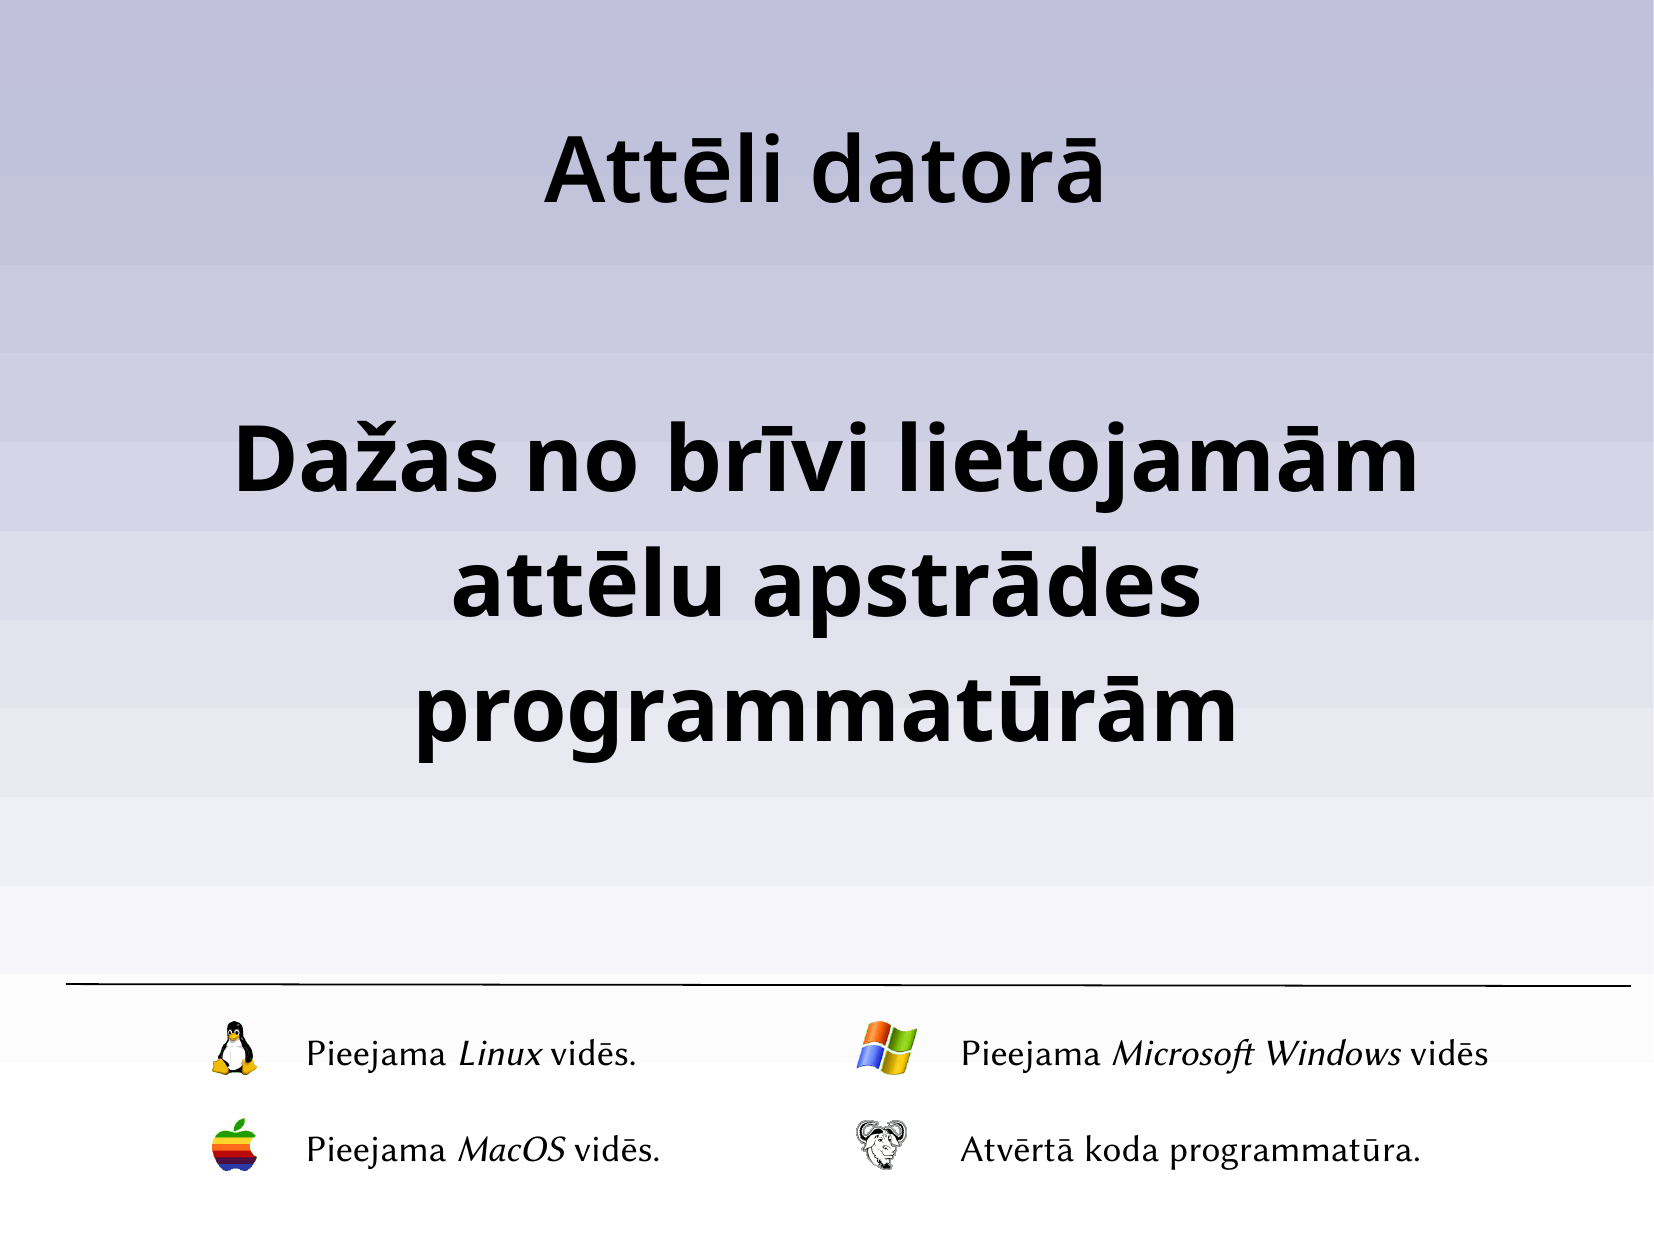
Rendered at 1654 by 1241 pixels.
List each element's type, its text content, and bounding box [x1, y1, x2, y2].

text_box Pieejama Linux vidēs. [305, 1031, 638, 1075]
title Dažas no brīvi lietojamām attēlu apstrādes programmatūrām [177, 314, 1477, 849]
text_box Pieejama MacOS vidēs. [305, 1114, 661, 1172]
text_box Atvērtā koda programmatūra. [959, 1114, 1422, 1172]
text_box Pieejama Microsoft Windows vidēs [959, 1031, 1490, 1075]
picture [0, 0, 1654, 1241]
